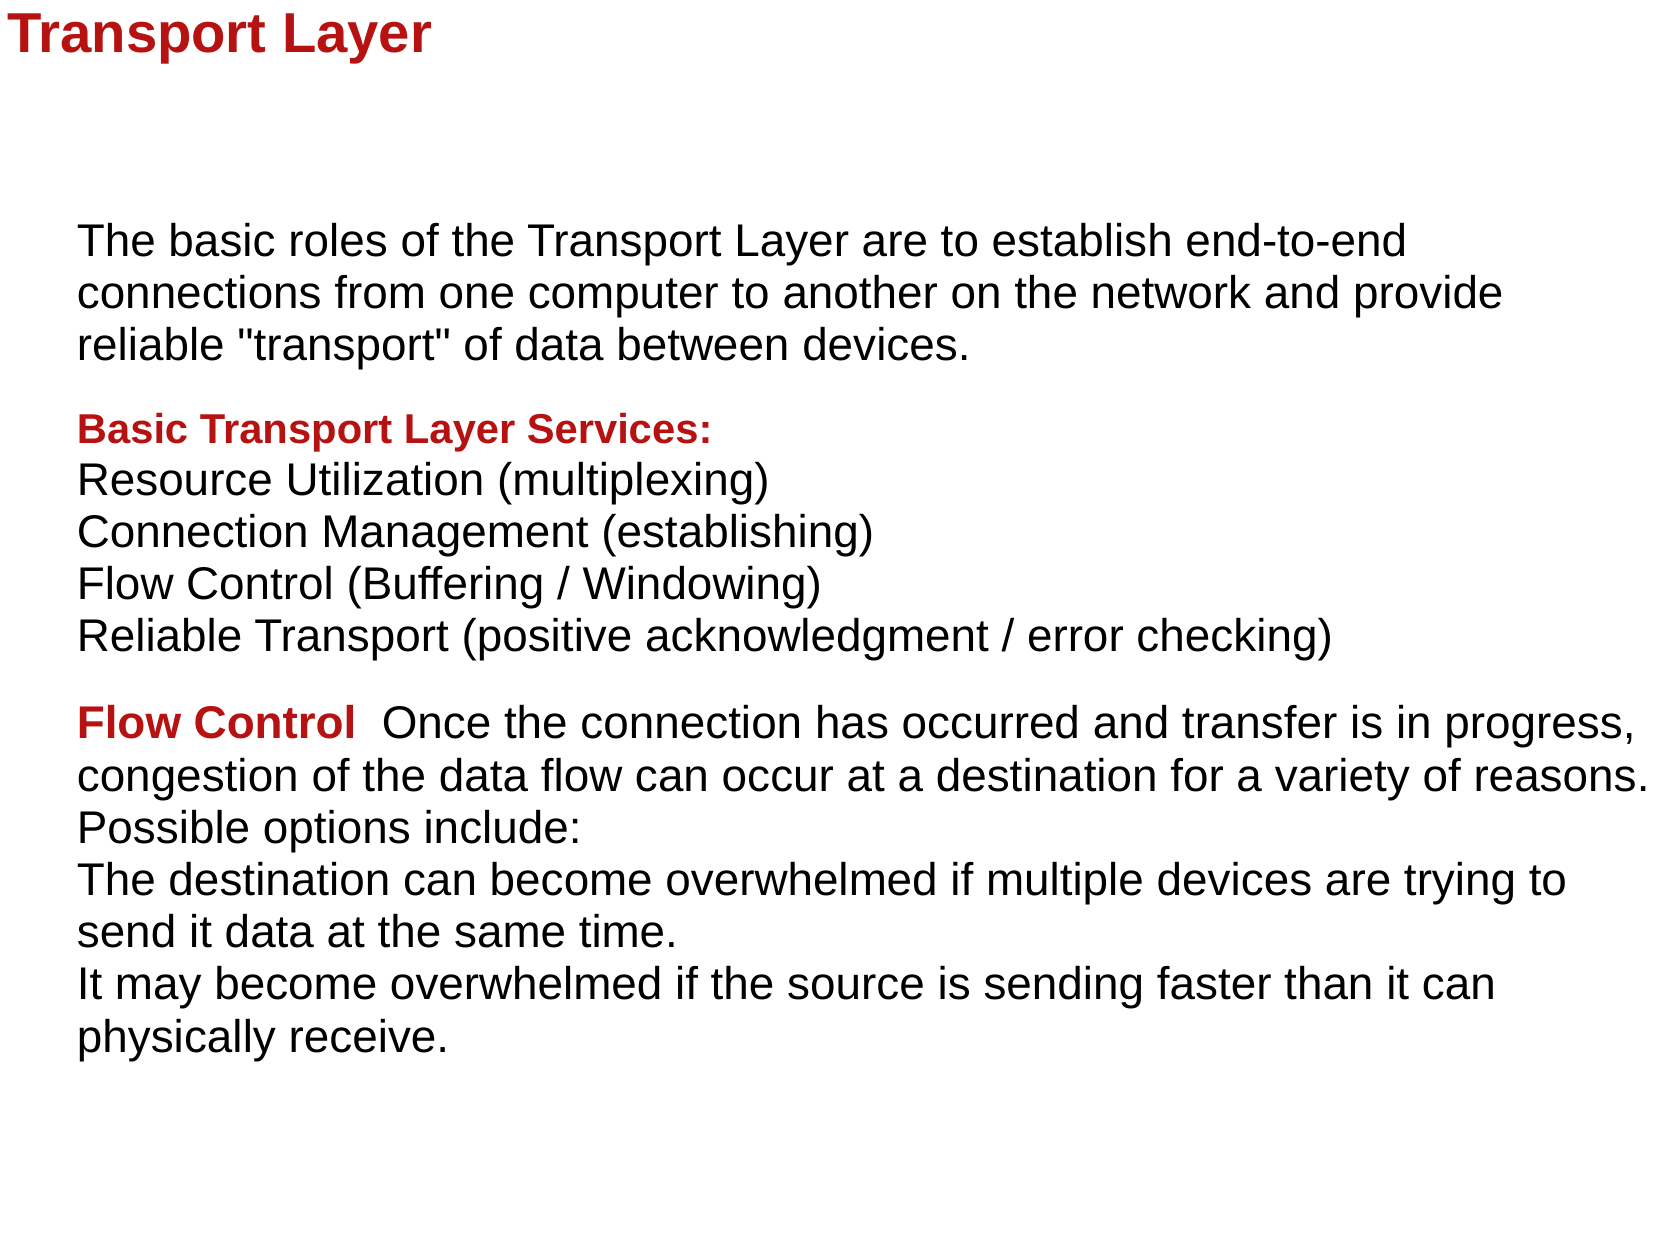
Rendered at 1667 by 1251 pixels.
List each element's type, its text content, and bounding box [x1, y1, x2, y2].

text_box Transport Layer [7, 1, 461, 66]
text_box The basic roles of the Transport Layer are to establish end-to-end connections from one computer to another on the network and provide reliable "transport" of data between devices. Basic Transport Layer Services: Resource Utilization (multiplexing) Connection Management (establishing) Flow Control (Buffering / Windowing) Reliable Transport (positive acknowledgment / error checking) Flow Control Once the connection has occurred and transfer is in progress, congestion of the data flow can occur at a destination for a variety of reasons. Possible options include: The destination can become overwhelmed if multiple devices are trying to send it data at the same time. It may become overwhelmed if the source is sending faster than it can physically receive. [76, 214, 1660, 1098]
